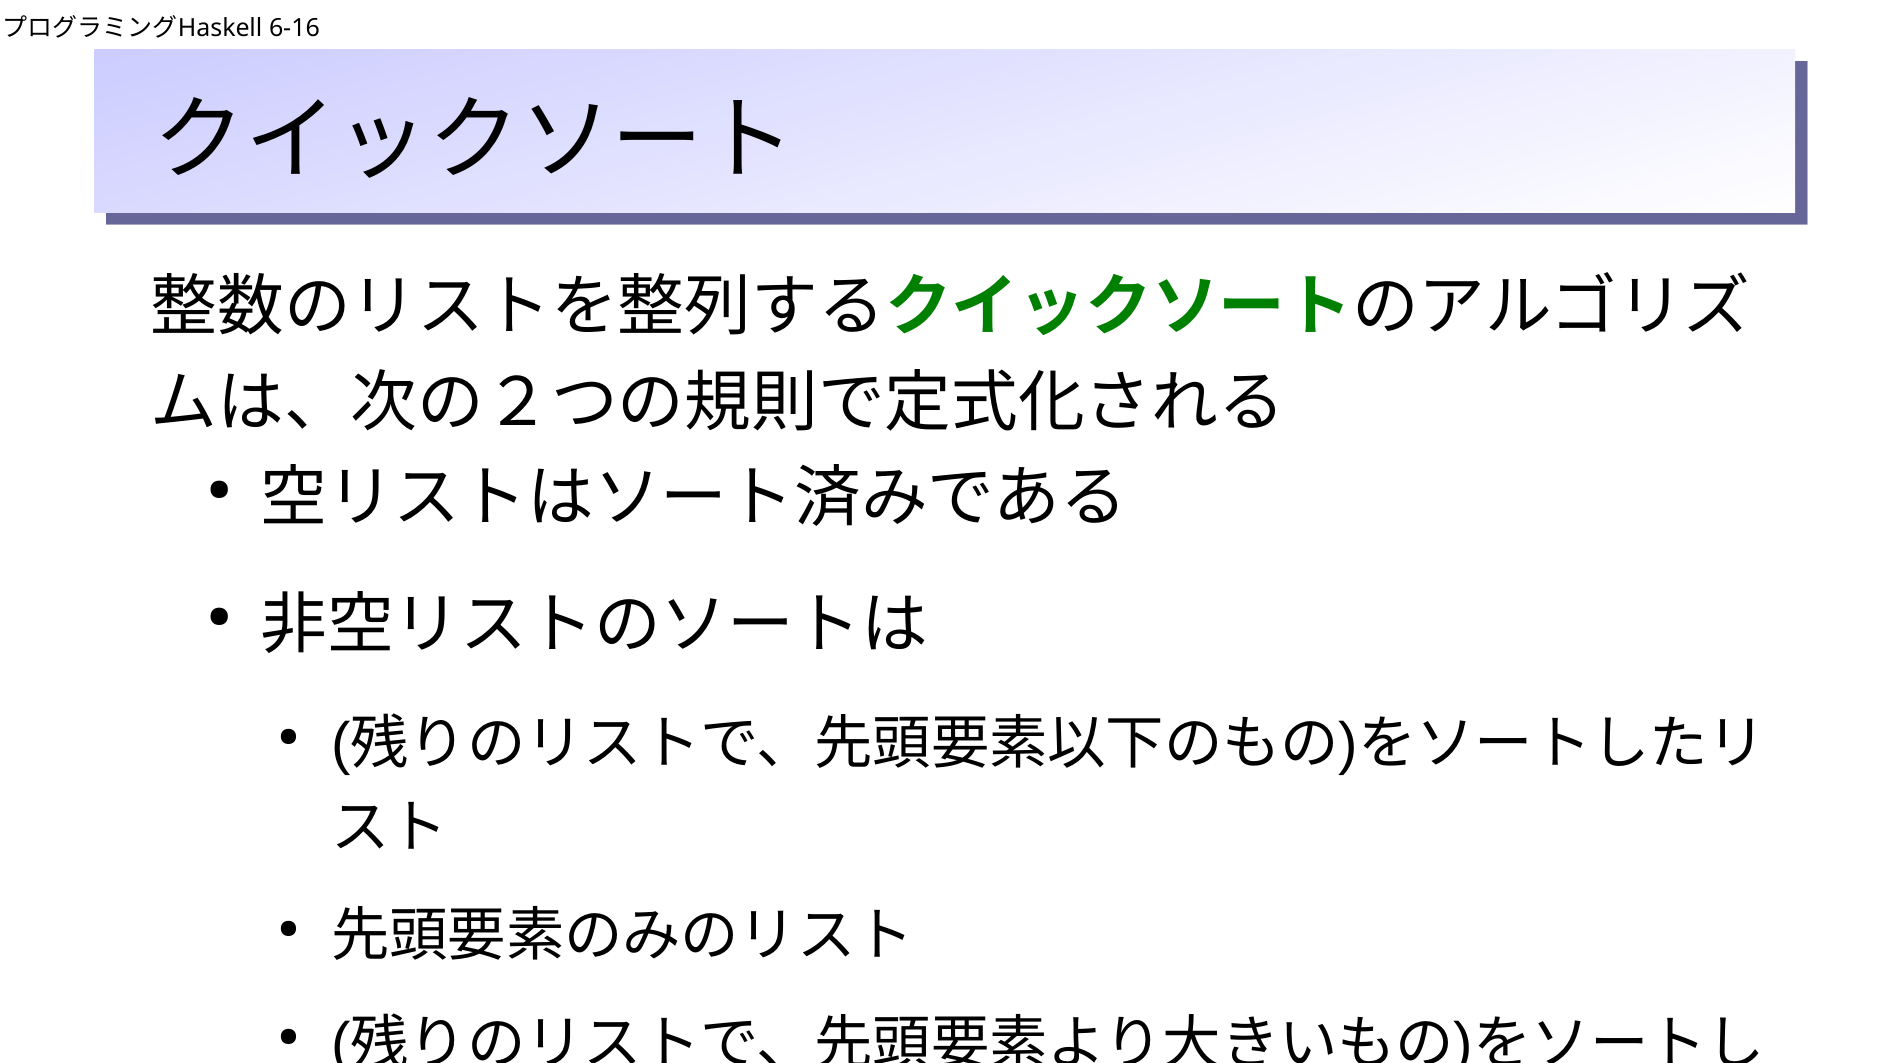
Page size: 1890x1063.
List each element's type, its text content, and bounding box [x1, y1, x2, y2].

list 整数のリストを整列するクイックソートのアルゴリズムは、次の２つの規則で定式化される [147, 248, 1796, 574]
title クイックソート [94, 49, 1796, 213]
list 空リストはソート済みである 非空リストのソートは (残りのリストで、先頭要素以下のもの)をソートしたリスト 先頭要素のみのリスト (残りのリストで、先頭要素より大きいもの)をソートしたリスト を順に連結したリストをつくることで達成できる [186, 440, 1801, 952]
